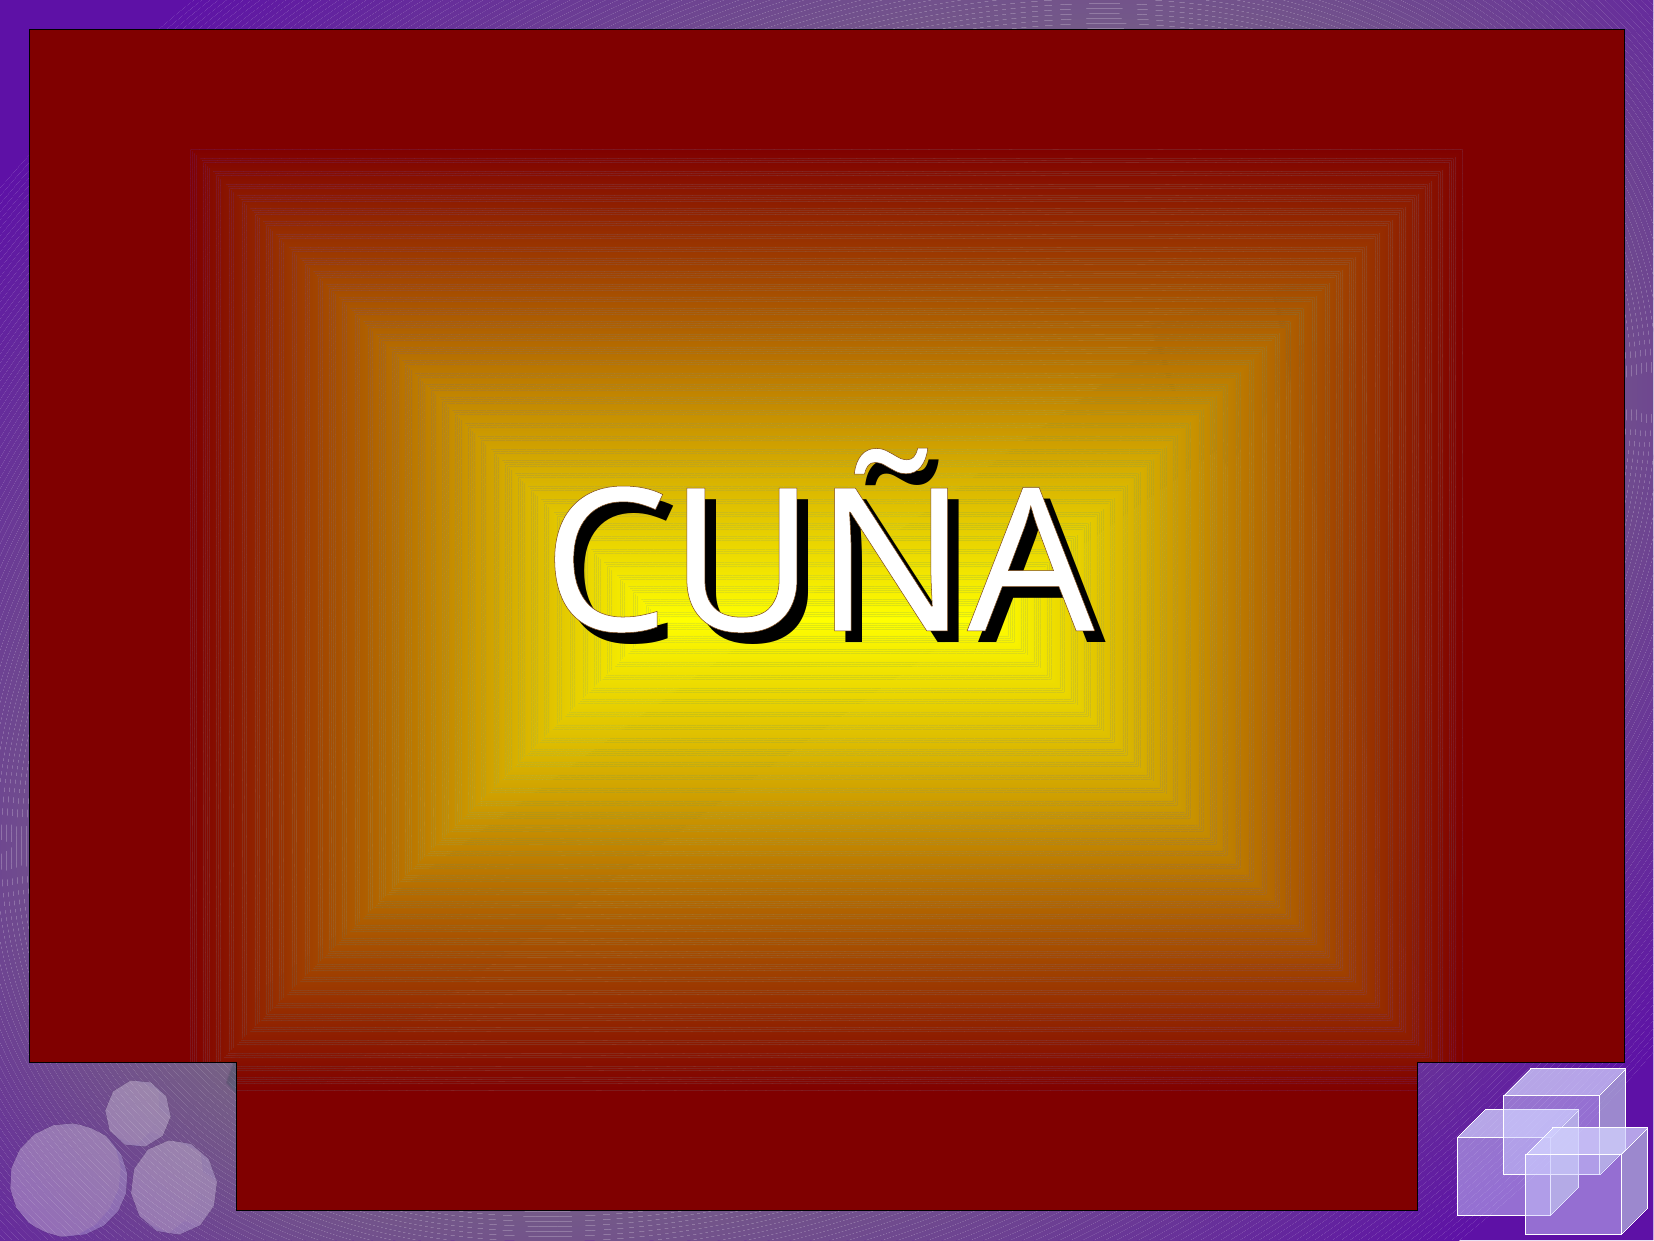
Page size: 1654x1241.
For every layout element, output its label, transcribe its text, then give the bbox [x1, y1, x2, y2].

text_box [29, 29, 1625, 1211]
text_box CUÑA [168, 409, 1469, 707]
